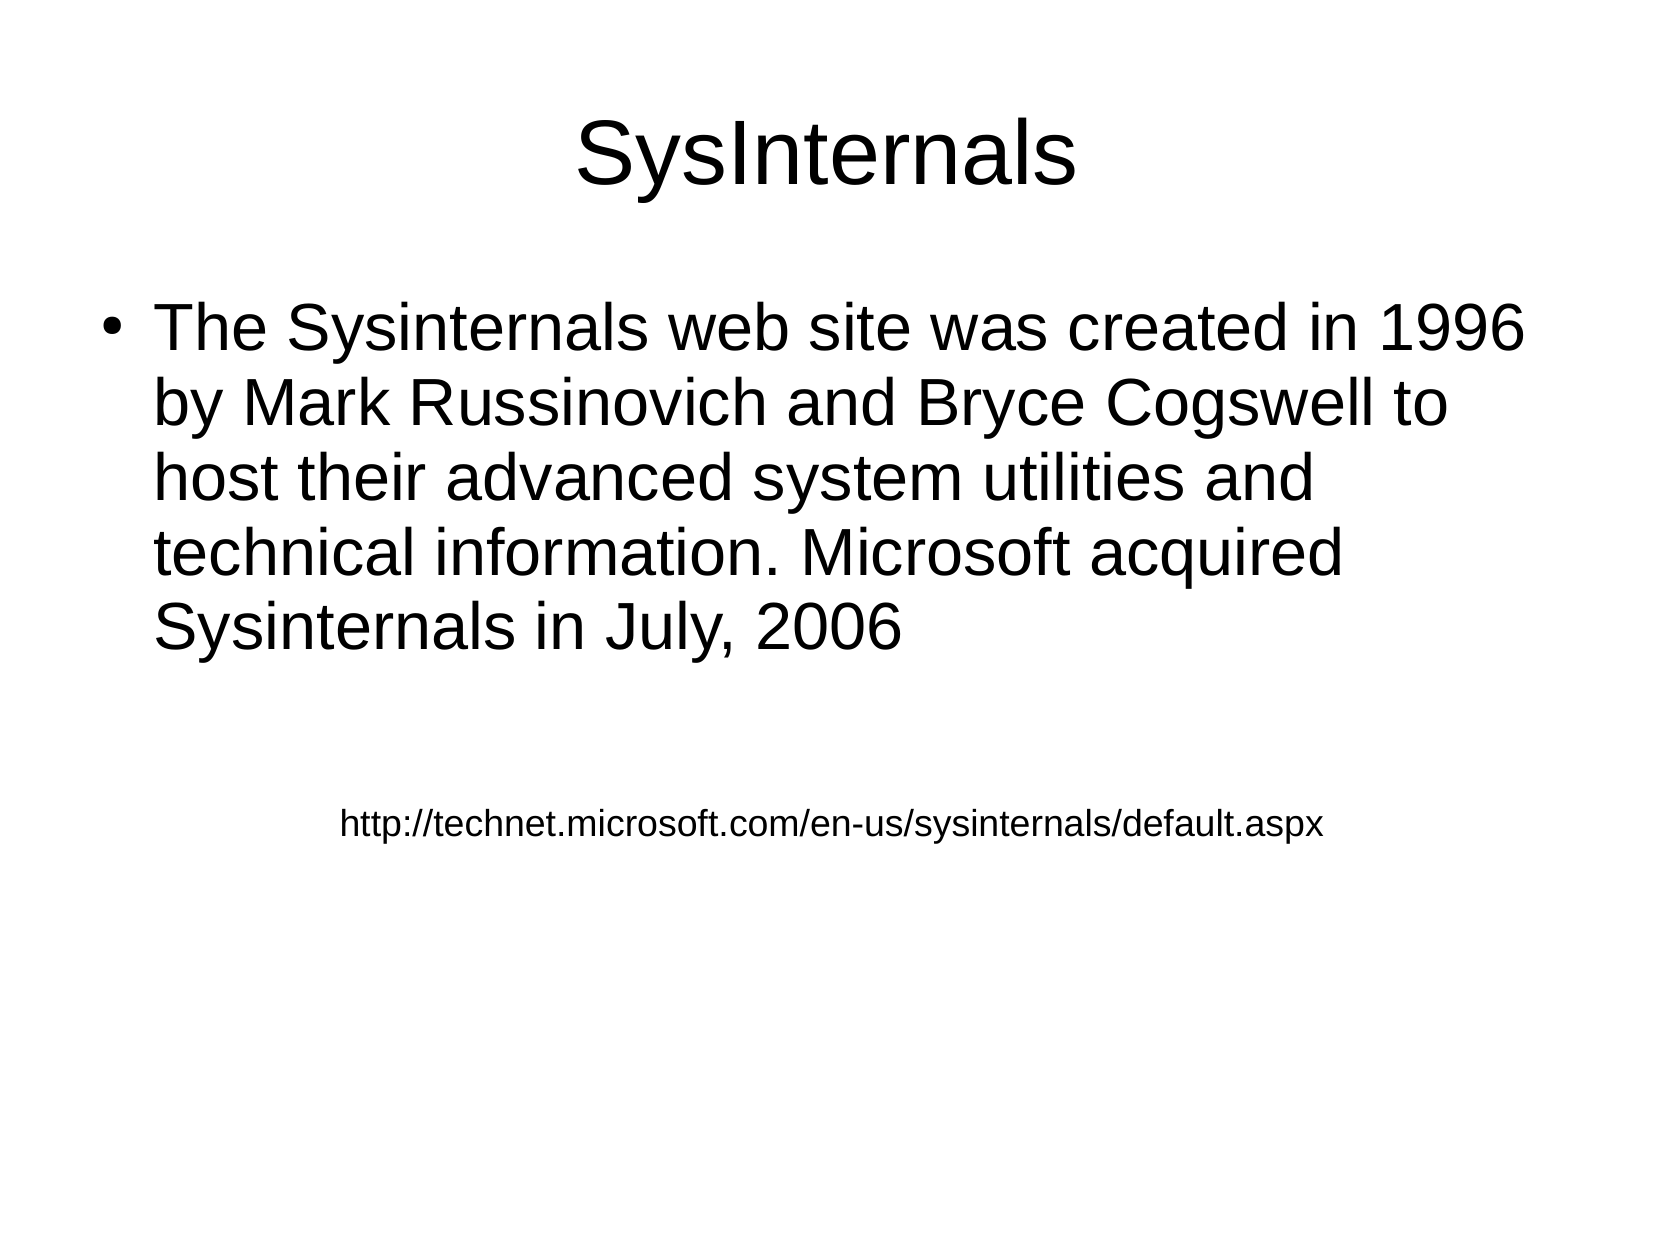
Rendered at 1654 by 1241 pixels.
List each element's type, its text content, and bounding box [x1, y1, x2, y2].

title SysInternals [82, 56, 1571, 250]
list The Sysinternals web site was created in 1996 by Mark Russinovich and Bryce Cogswell to host their advanced system utilities and technical information. Microsoft acquired Sysinternals in July, 2006 [82, 290, 1571, 1109]
